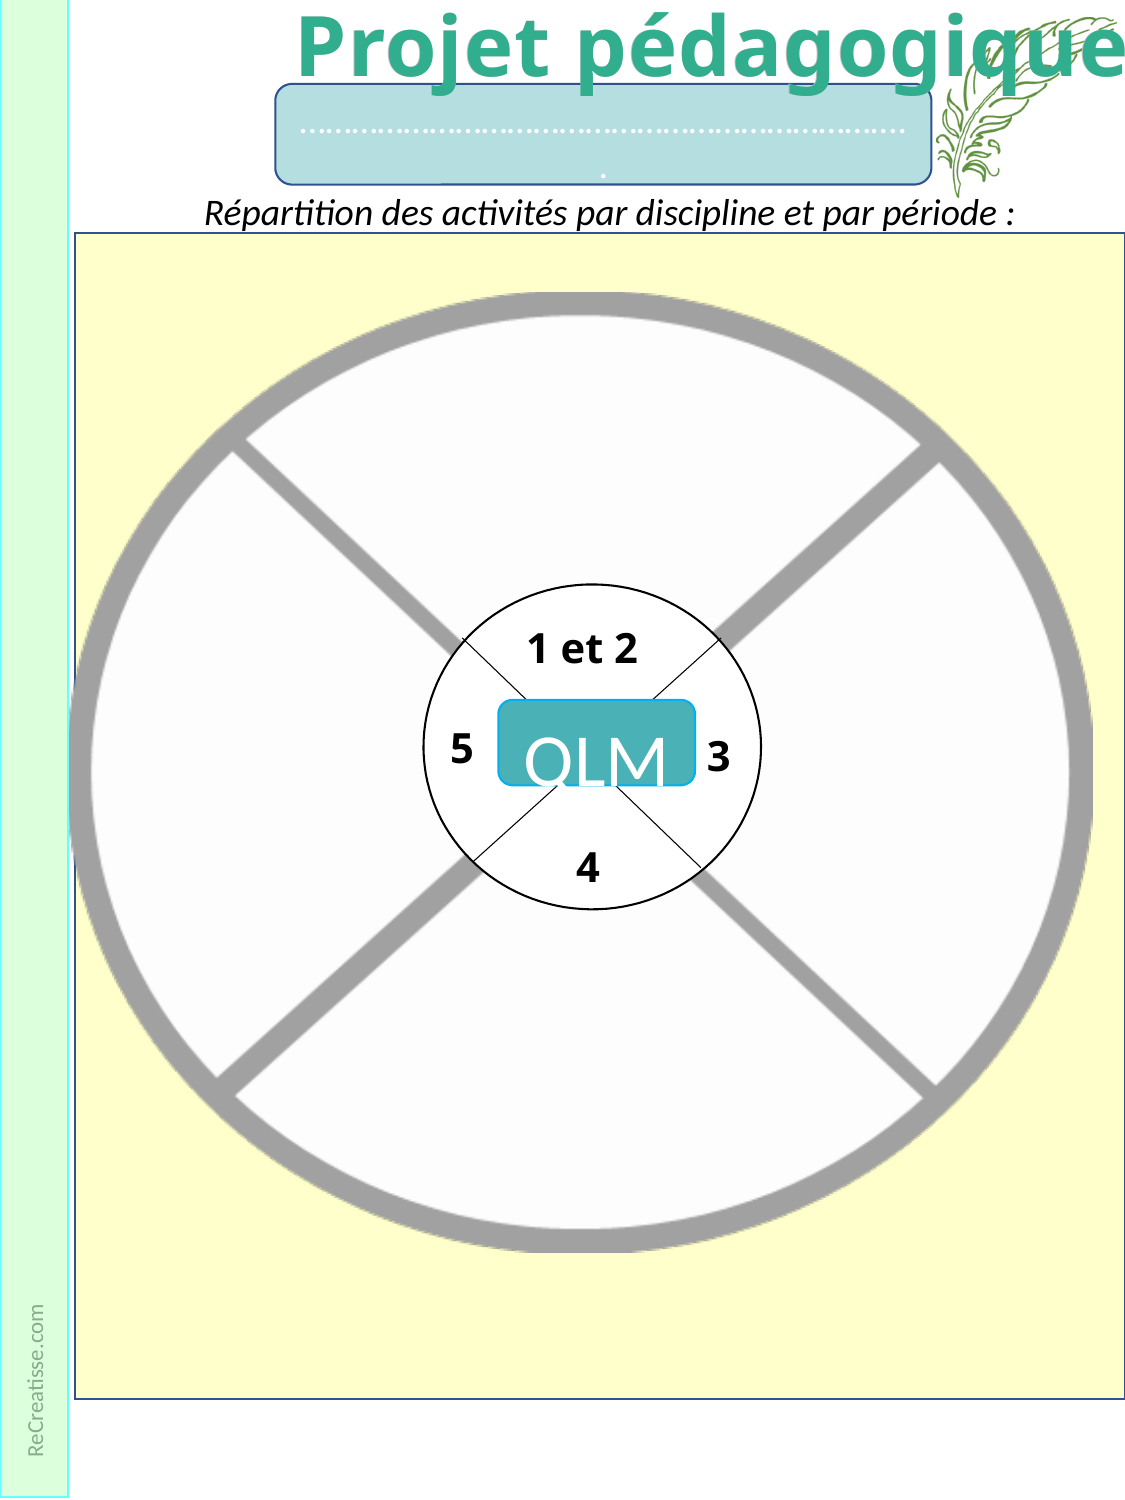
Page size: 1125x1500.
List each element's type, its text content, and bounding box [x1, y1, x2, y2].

text_box [423, 641, 555, 861]
text_box 1 et 2 [511, 614, 654, 679]
text_box [466, 584, 719, 699]
text_box QLM [617, 749, 657, 786]
text_box [75, 233, 1125, 1399]
text_box Projet pédagogique [280, 0, 1125, 201]
text_box [0, 0, 68, 1497]
picture [68, 292, 1093, 1253]
text_box Répartition des activités par discipline et par période : [189, 180, 1032, 240]
text_box 4 [561, 833, 615, 899]
text_box 5 [435, 714, 489, 779]
text_box QLM [533, 743, 564, 781]
text_box [474, 640, 762, 910]
text_box QLM [498, 699, 696, 786]
text_box 3 [692, 722, 746, 787]
